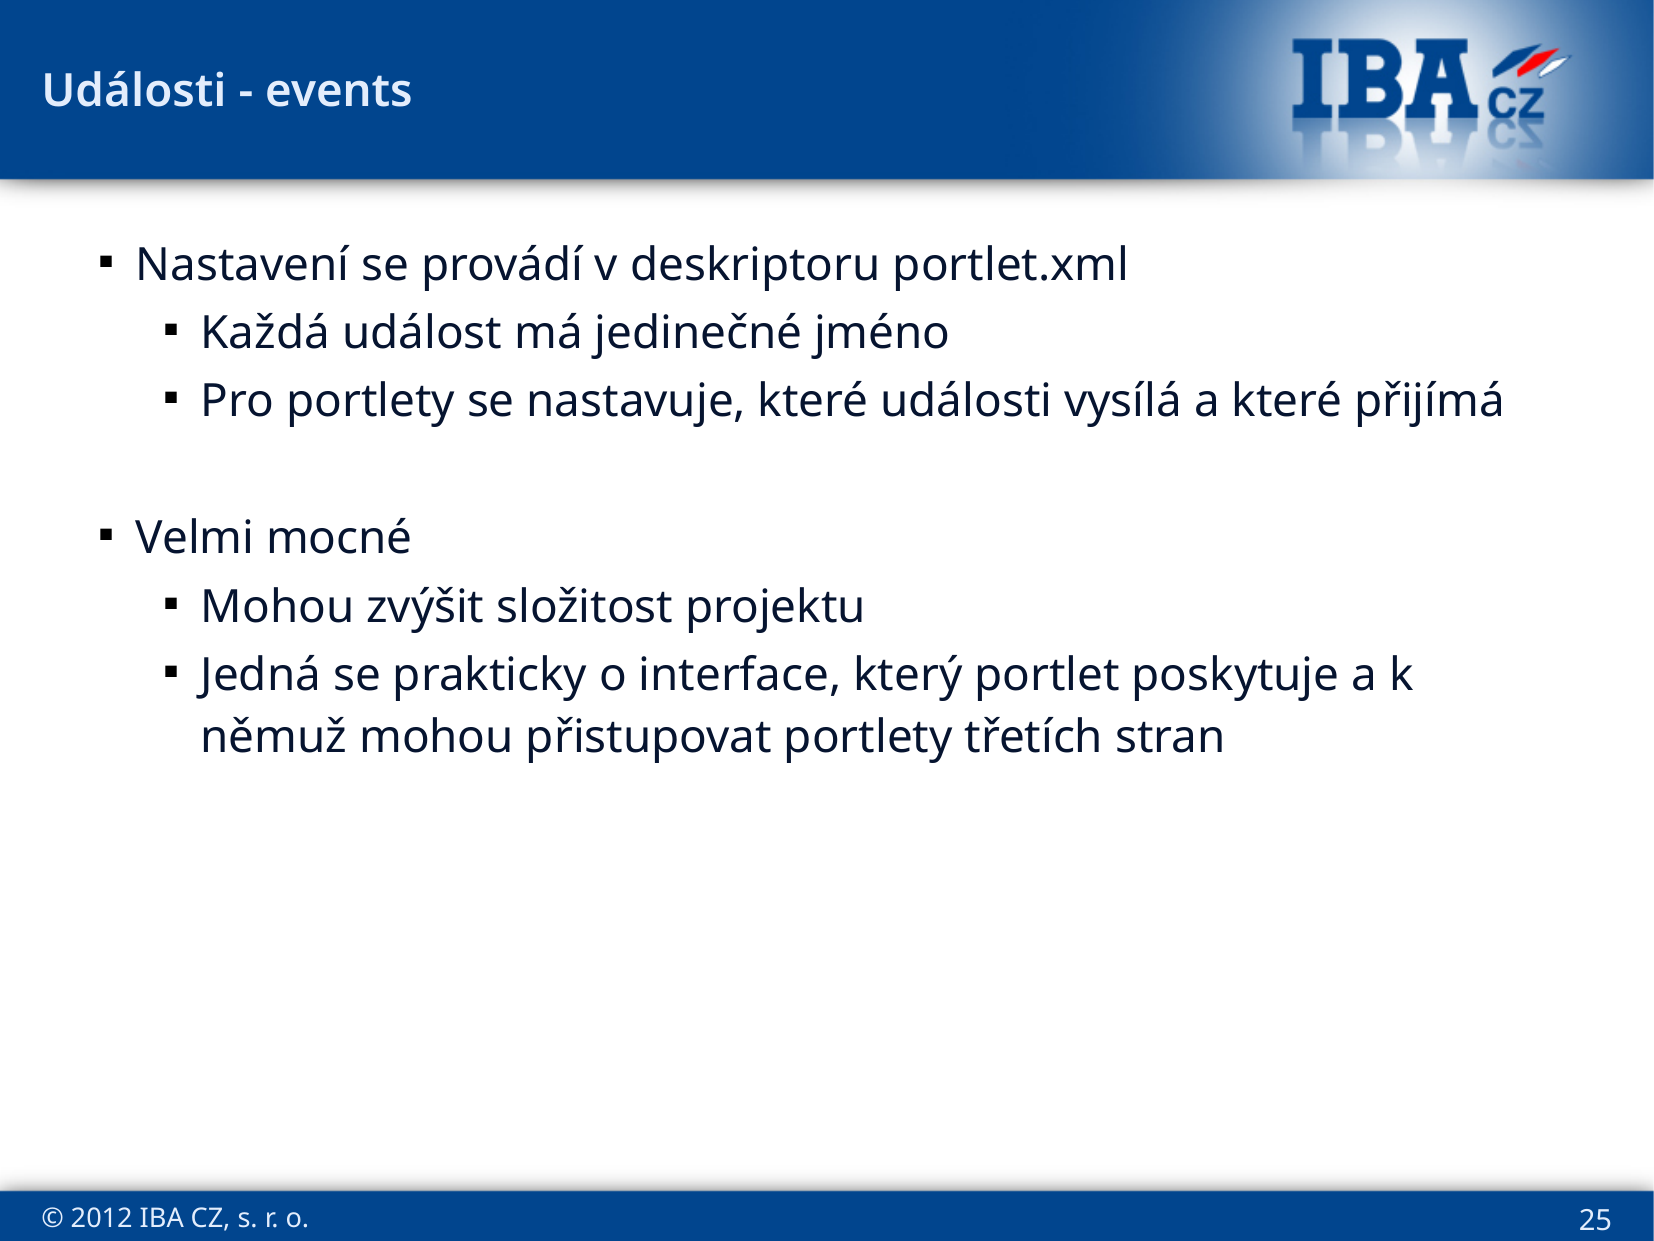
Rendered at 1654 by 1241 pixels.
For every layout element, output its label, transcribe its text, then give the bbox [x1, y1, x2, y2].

list Nastavení se provádí v deskriptoru portlet.xml Každá událost má jedinečné jméno Pro portlety se nastavuje, které události vysílá a které přijímá Velmi mocné Mohou zvýšit složitost projektu Jedná se prakticky o interface, který portlet poskytuje a k němuž mohou přistupovat portlety třetích stran [82, 231, 1571, 1137]
title Události - events [41, 7, 1105, 170]
picture [0, 0, 1654, 1241]
